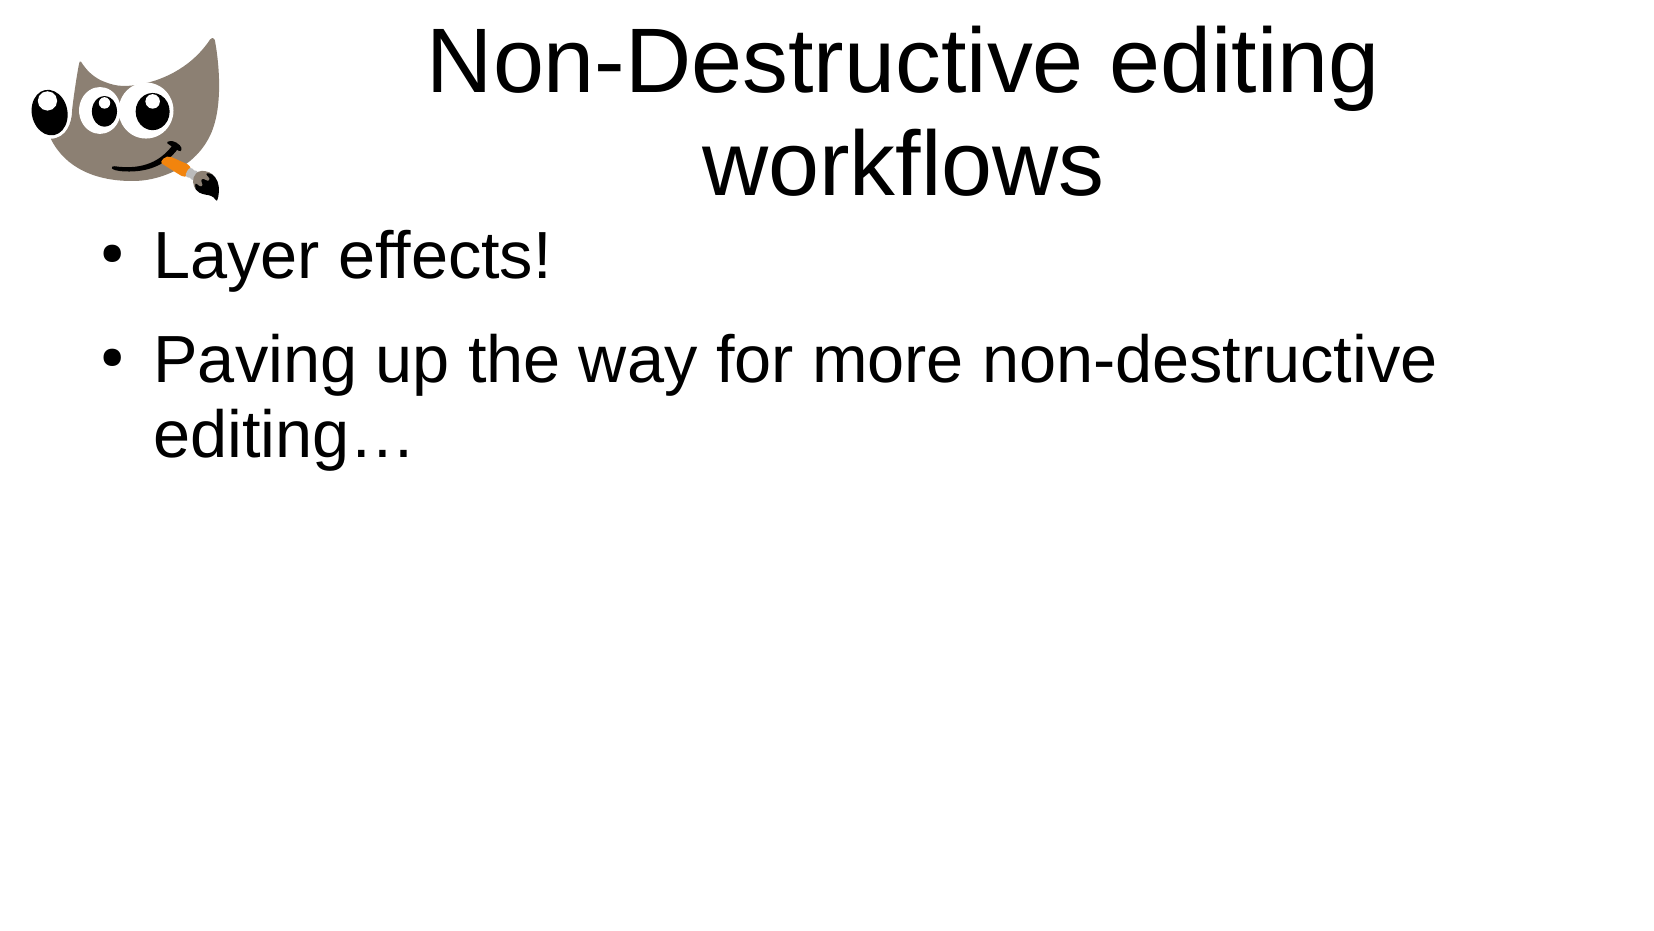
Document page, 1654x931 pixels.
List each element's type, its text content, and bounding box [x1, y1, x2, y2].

title Non-Destructive editing workflows [232, 9, 1576, 216]
list Layer effects! Paving up the way for more non-destructive editing… [82, 217, 1571, 758]
